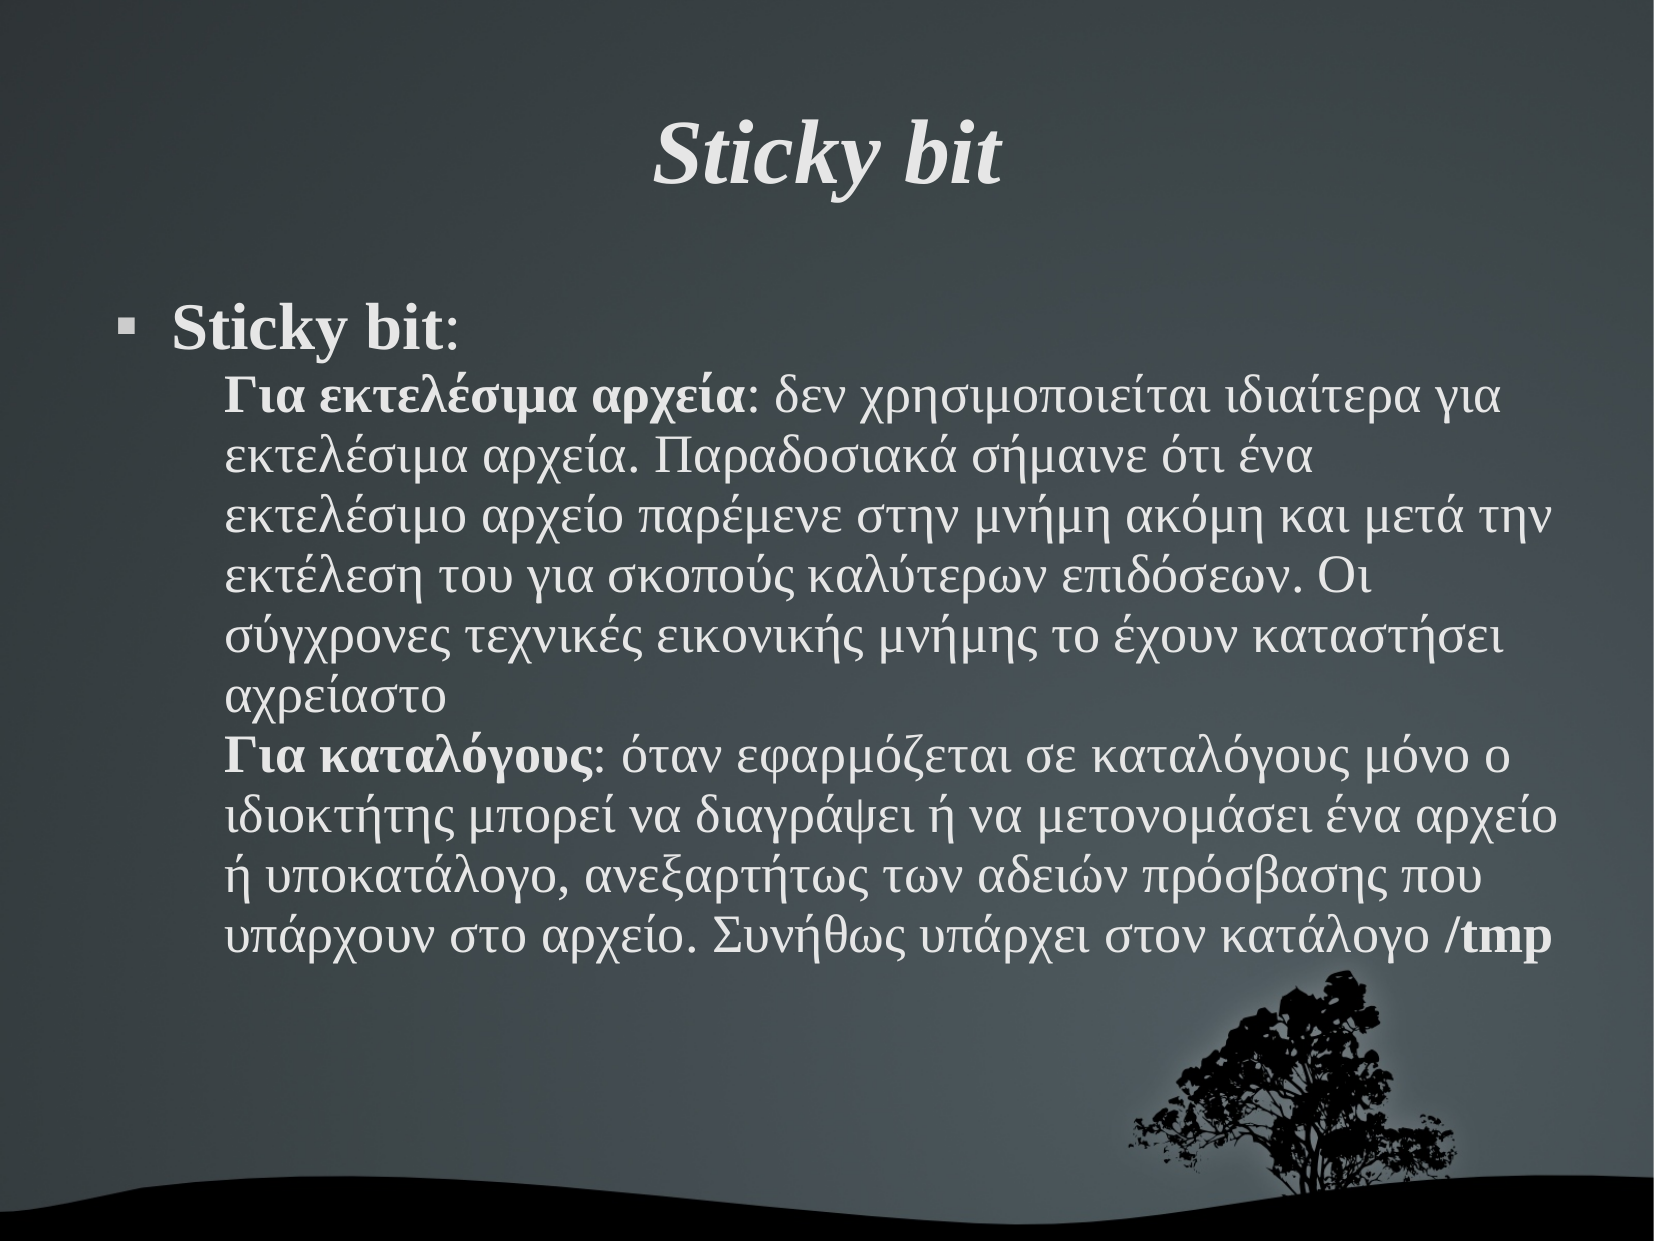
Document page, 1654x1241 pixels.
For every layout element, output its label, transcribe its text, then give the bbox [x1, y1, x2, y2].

list Sticky bit: Για εκτελέσιμα αρχεία: δεν χρησιμοποιείται ιδιαίτερα για εκτελέσιμα αρχεία. Παραδοσιακά σήμαινε ότι ένα εκτελέσιμο αρχείο παρέμενε στην μνήμη ακόμη και μετά την εκτέλεση του για σκοπούς καλύτερων επιδόσεων. Οι σύγχρονες τεχνικές εικονικής μνήμης το έχουν καταστήσει αχρείαστο Για καταλόγους: όταν εφαρμόζεται σε καταλόγους μόνο ο ιδιοκτήτης μπορεί να διαγράψει ή να μετονομάσει ένα αρχείο ή υποκατάλογο, ανεξαρτήτως των αδειών πρόσβασης που υπάρχουν στο αρχείο. Συνήθως υπάρχει στον κατάλογο /tmp [82, 290, 1571, 1109]
title Sticky bit [82, 49, 1571, 257]
picture [0, 0, 1654, 1241]
